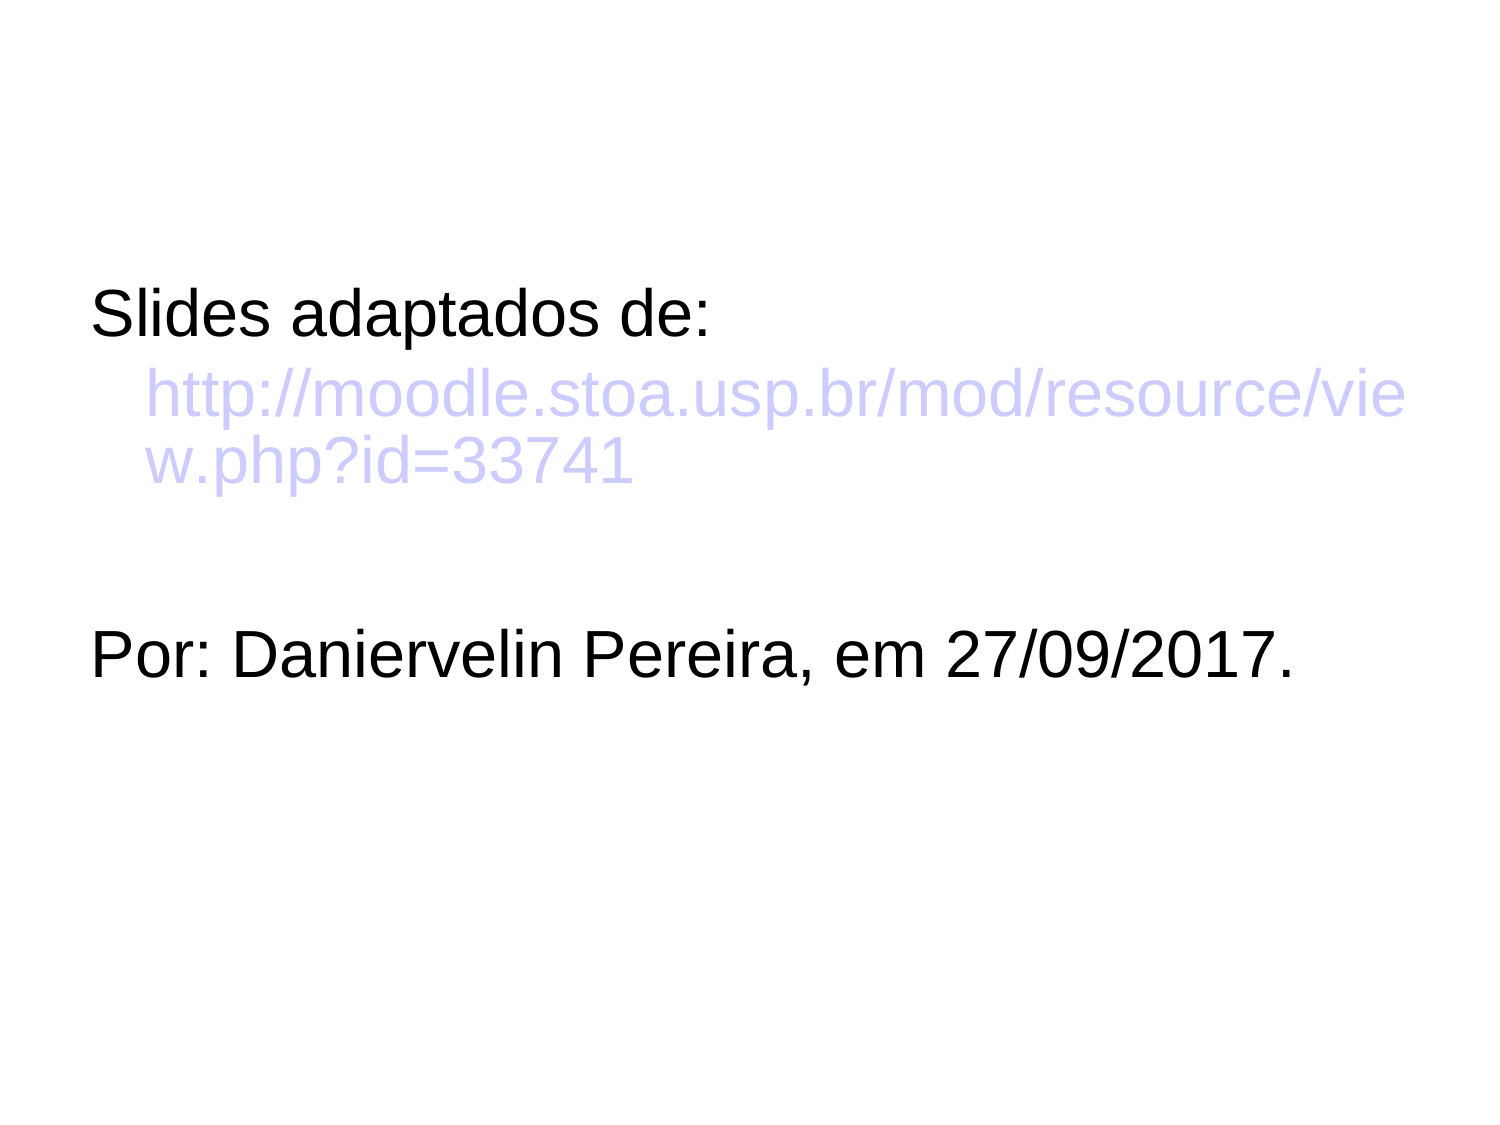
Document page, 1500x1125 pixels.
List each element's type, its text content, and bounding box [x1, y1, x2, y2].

list Slides adaptados de: http://moodle.stoa.usp.br/mod/resource/view.php?id=33741 Por: Daniervelin Pereira, em 27/09/2017. [74, 262, 1425, 1005]
